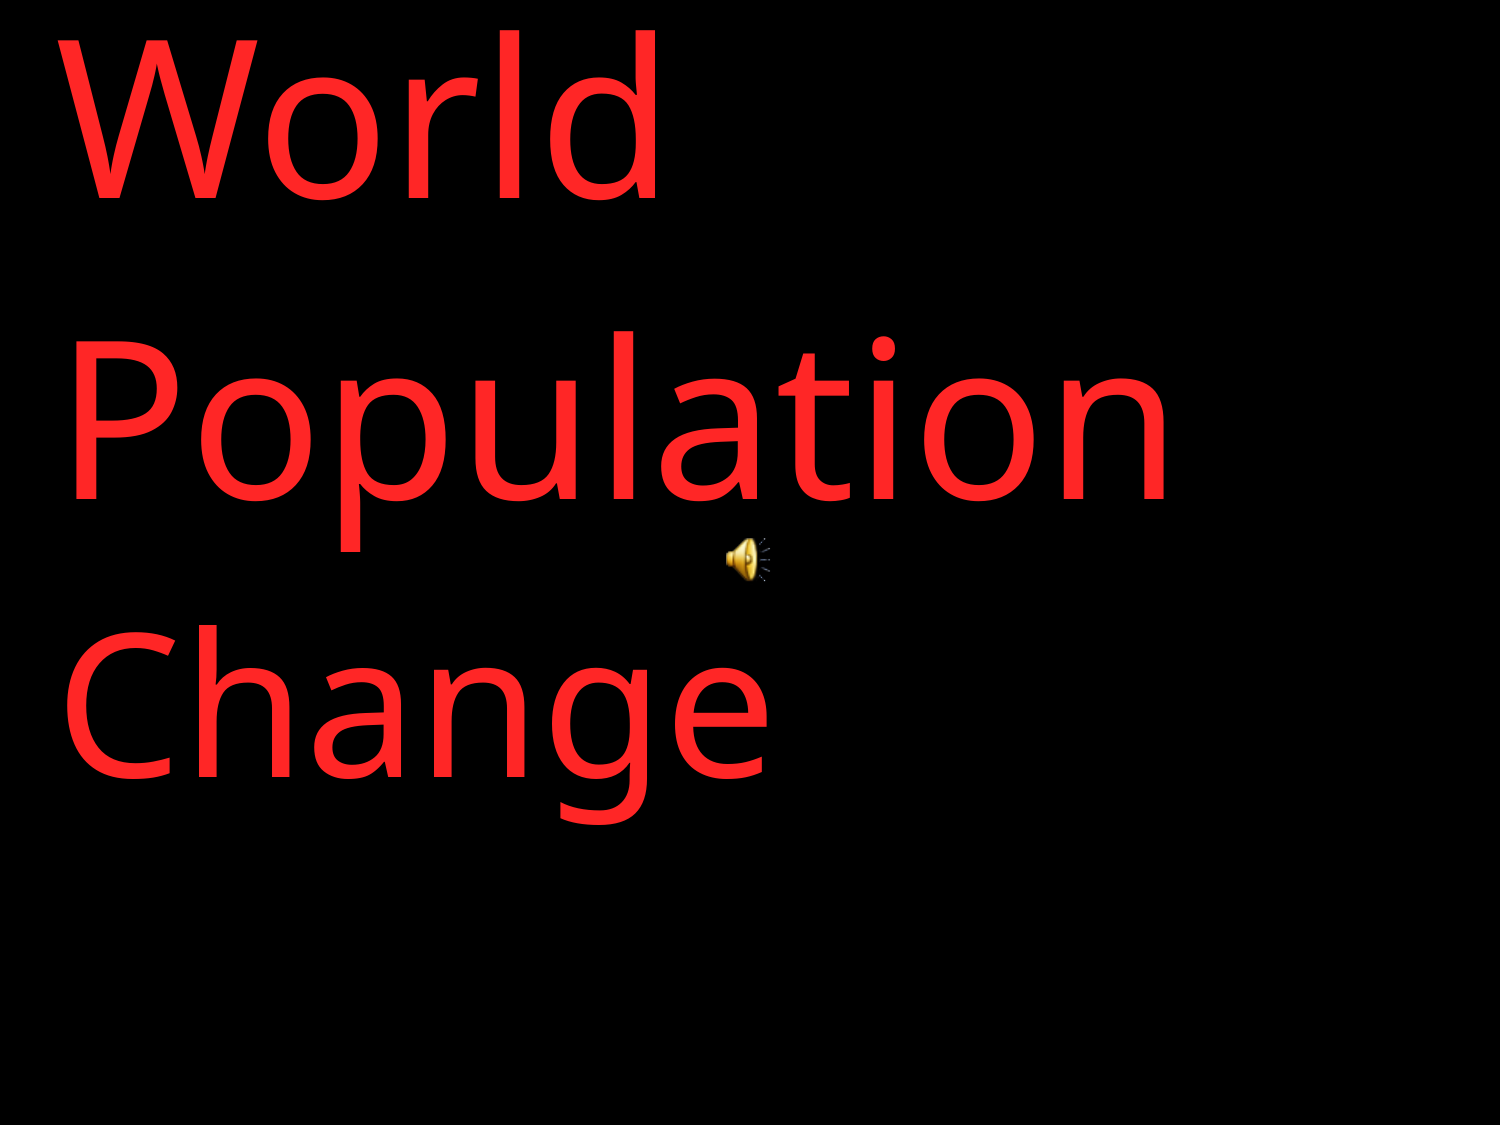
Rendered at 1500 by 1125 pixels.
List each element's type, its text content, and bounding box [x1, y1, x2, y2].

picture [725, 537, 775, 588]
title World Population Change [41, 278, 1317, 520]
